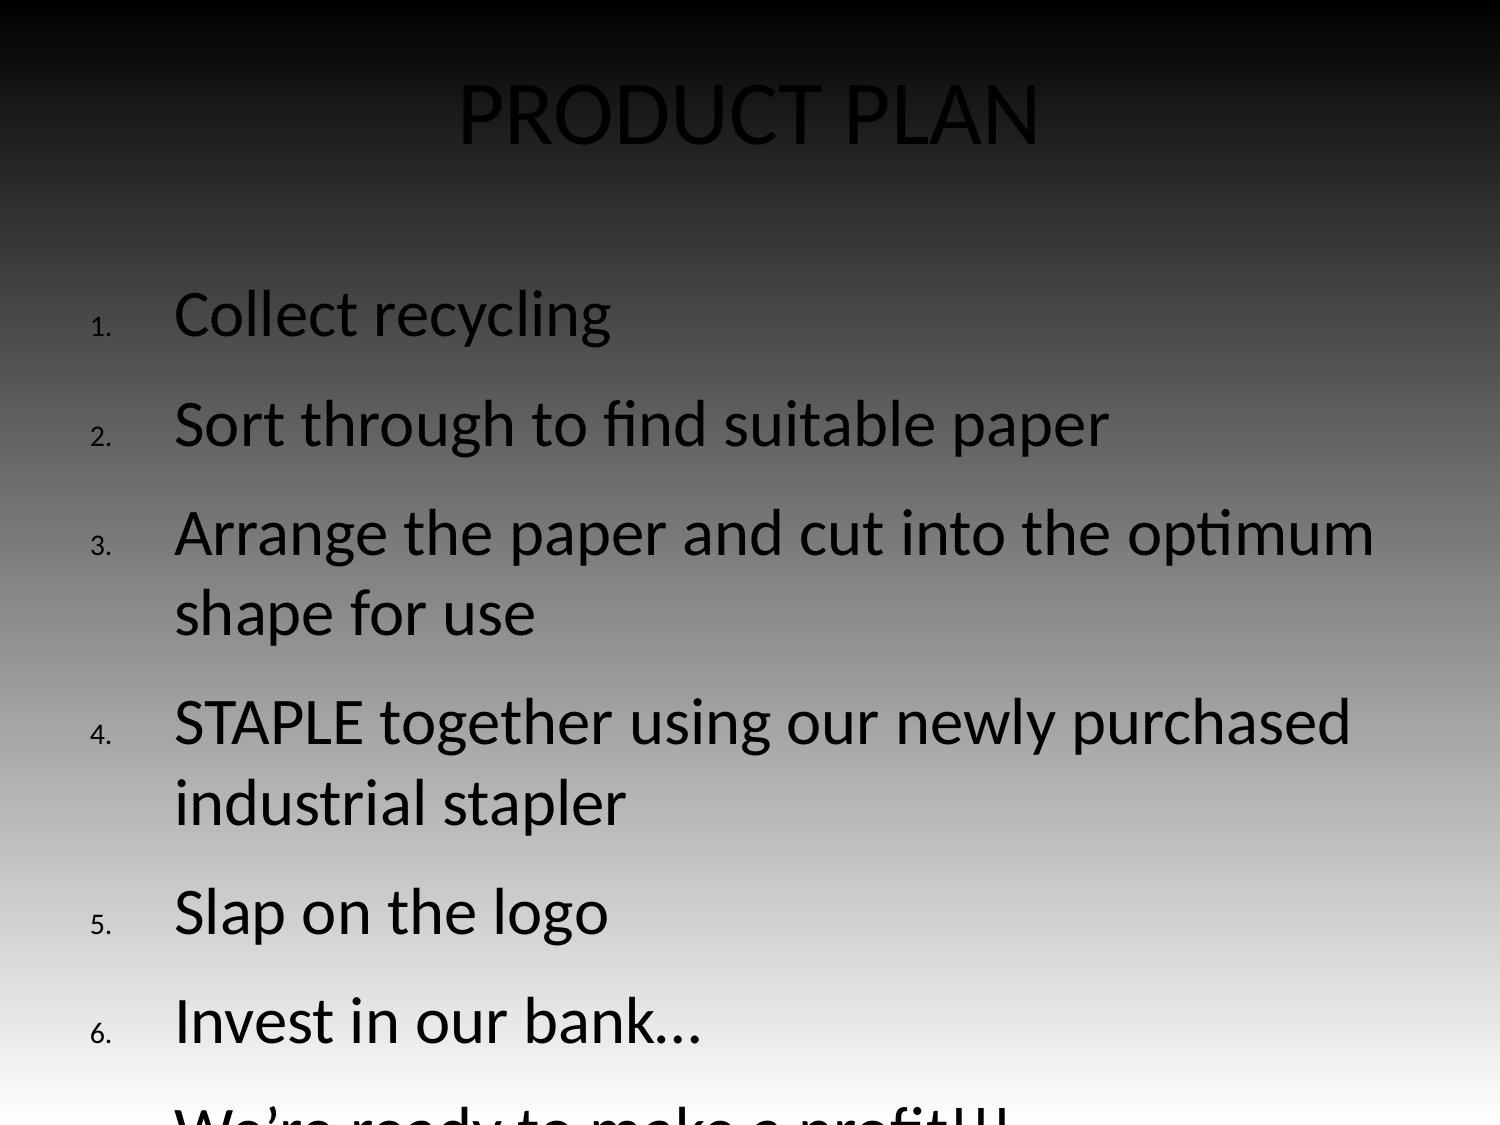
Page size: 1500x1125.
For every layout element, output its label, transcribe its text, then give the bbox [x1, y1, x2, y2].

list Collect recycling Sort through to find suitable paper Arrange the paper and cut into the optimum shape for use STAPLE together using our newly purchased industrial stapler Slap on the logo Invest in our bank… We’re ready to make a profit!!! [75, 262, 1425, 1005]
title PRODUCT PLAN [75, 45, 1425, 233]
